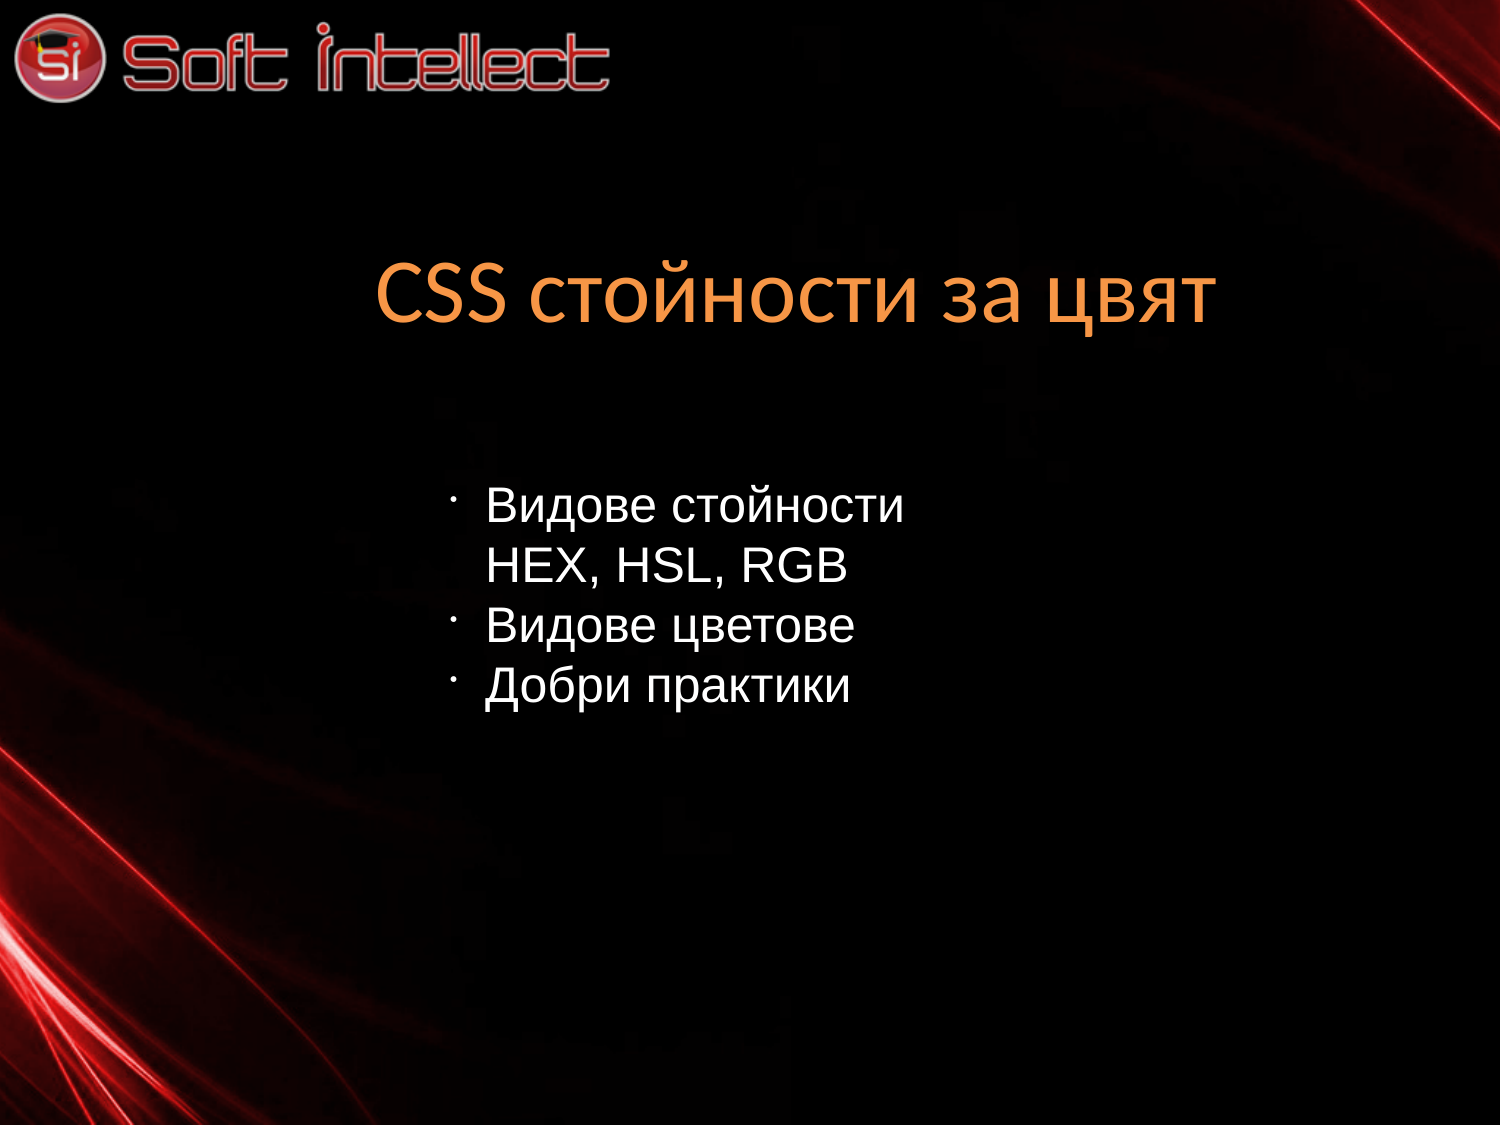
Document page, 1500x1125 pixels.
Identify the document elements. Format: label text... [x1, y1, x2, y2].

picture [0, 0, 1500, 1125]
text_box CSS стойности за цвят [159, 165, 1434, 407]
text_box Видове стойности HEX, HSL, RGB Видове цветове Добри практики [435, 464, 1054, 1031]
